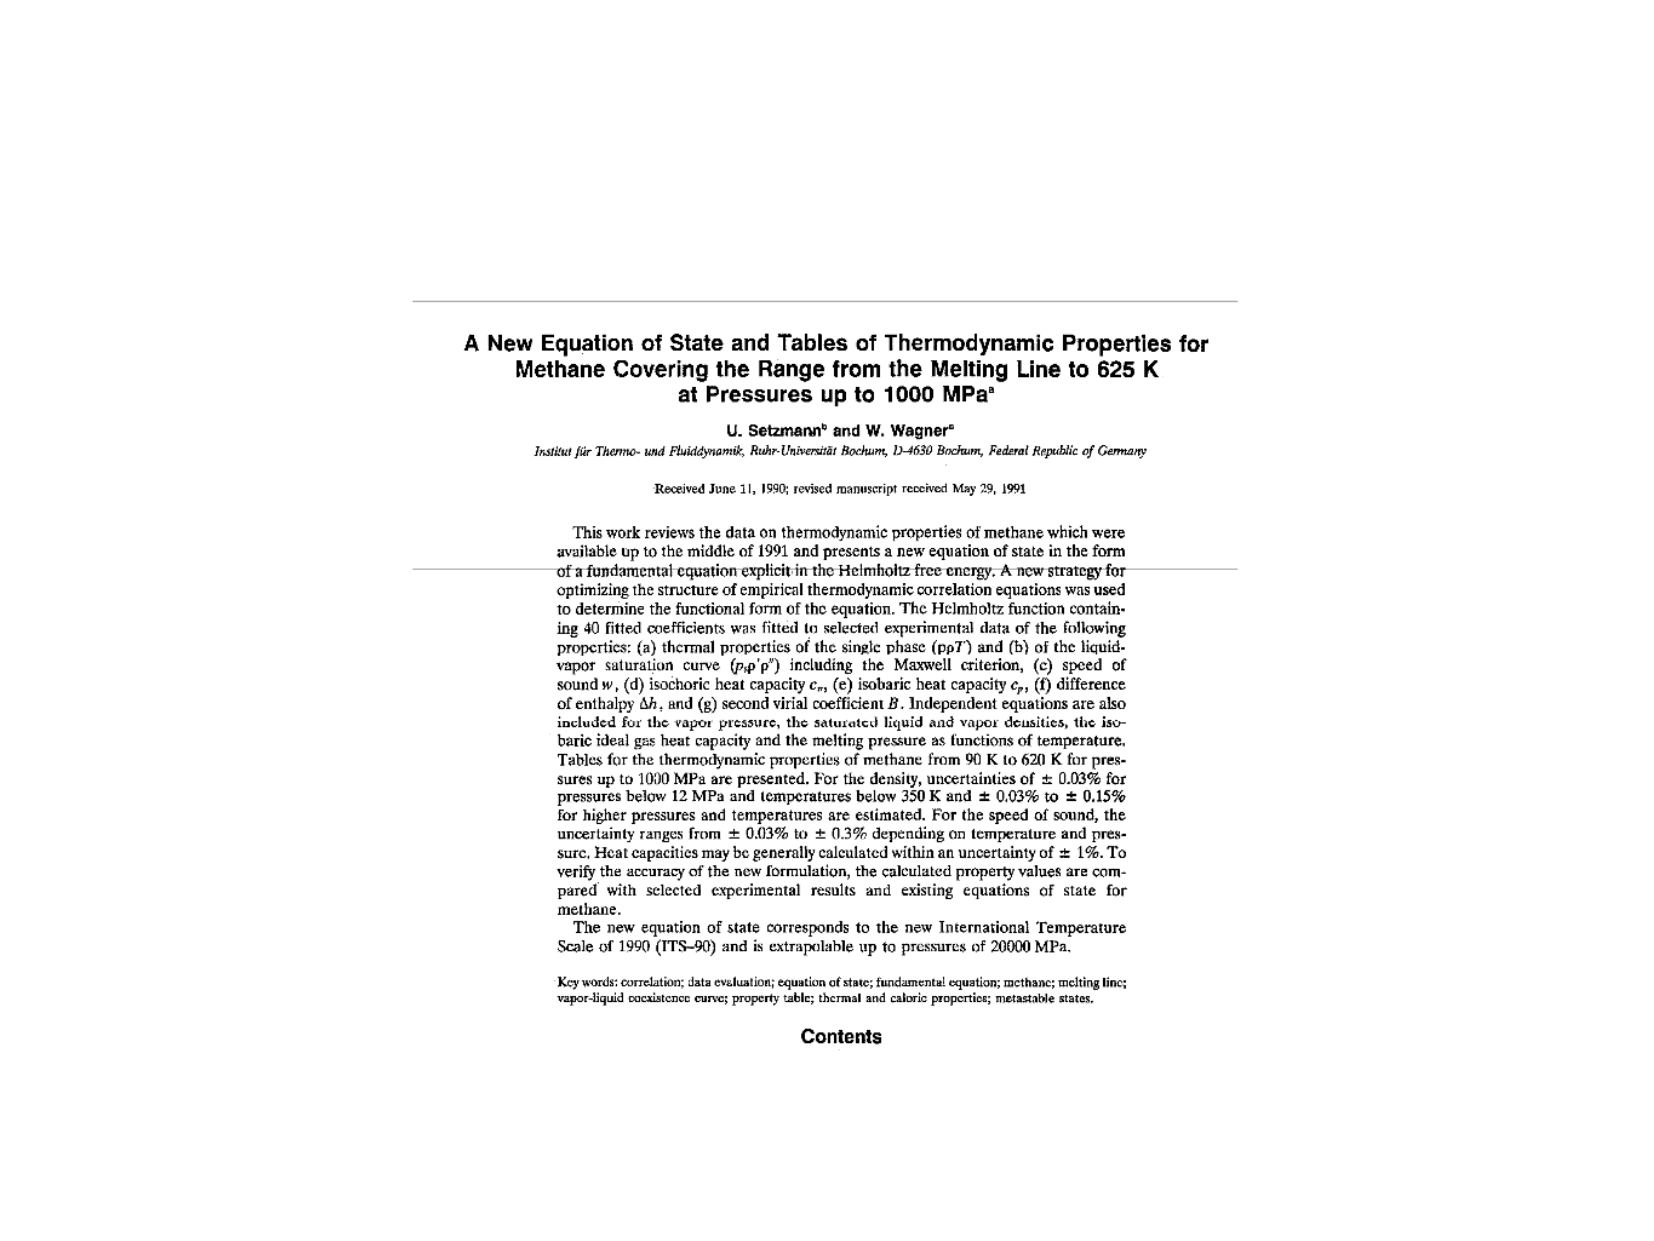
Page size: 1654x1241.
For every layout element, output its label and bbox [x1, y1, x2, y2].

picture [412, 300, 1238, 1051]
